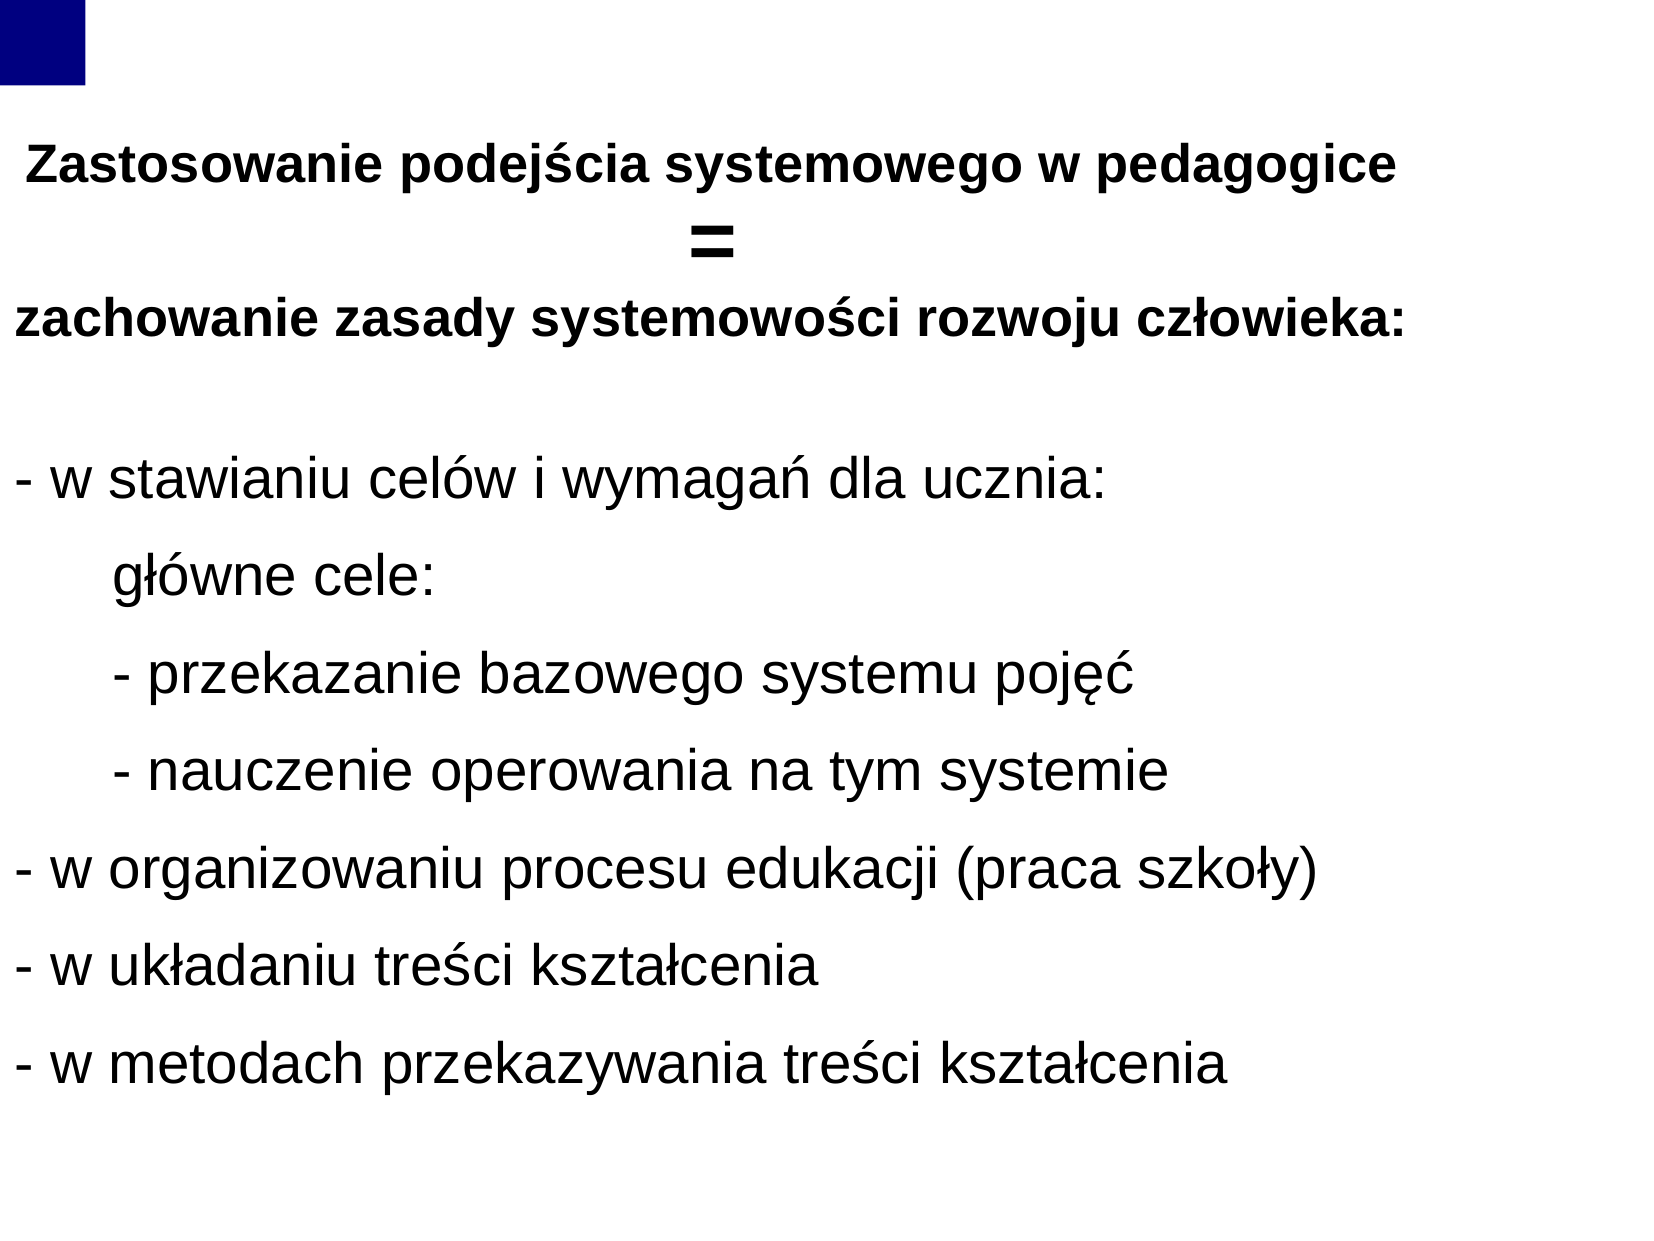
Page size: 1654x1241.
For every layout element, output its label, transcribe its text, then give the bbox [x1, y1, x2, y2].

text_box [0, 0, 86, 86]
text_box Zastosowanie podejścia systemowego w pedagogice = zachowanie zasady systemowości rozwoju człowieka: - w stawianiu celów i wymagań dla ucznia: główne cele: - przekazanie bazowego systemu pojęć - nauczenie operowania na tym systemie - w organizowaniu procesu edukacji (praca szkoły) - w układaniu treści kształcenia - w metodach przekazywania treści kształcenia [0, 126, 1654, 1144]
